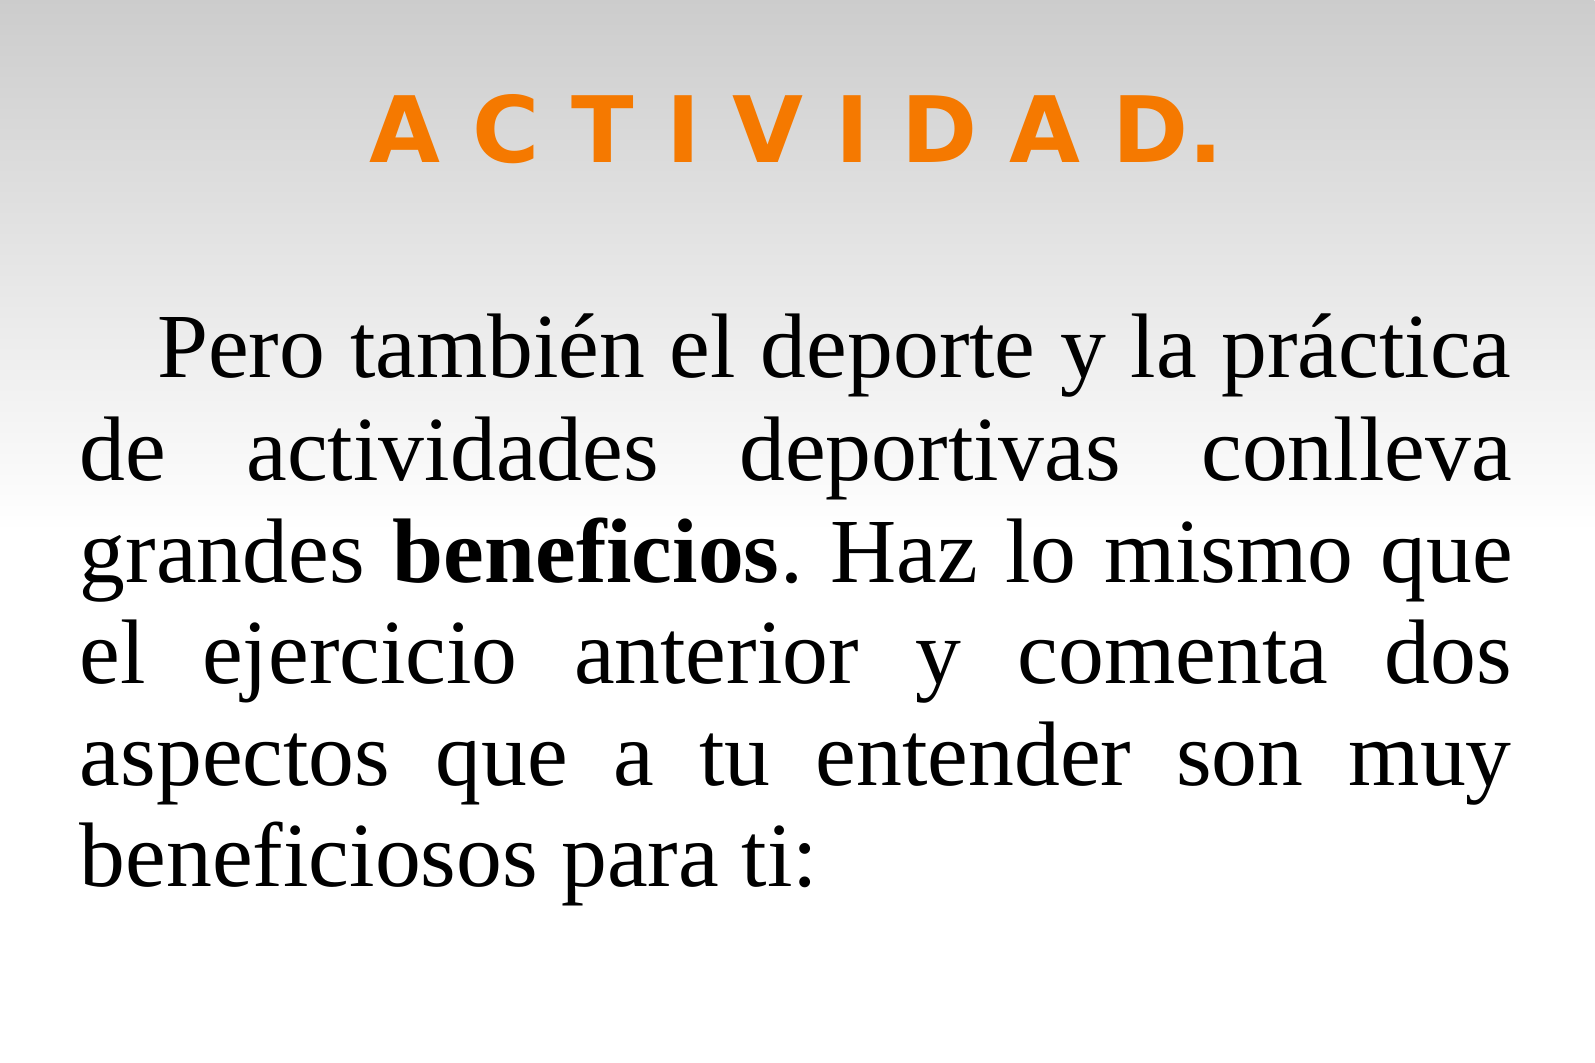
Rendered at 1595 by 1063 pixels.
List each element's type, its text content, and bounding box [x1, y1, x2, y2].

title A C T I V I D A D. [79, 49, 1515, 213]
subtitle Pero también el deporte y la práctica de actividades deportivas conlleva grandes beneficios. Haz lo mismo que el ejercicio anterior y comenta dos aspectos que a tu entender son muy beneficiosos para ti: [79, 256, 1515, 943]
